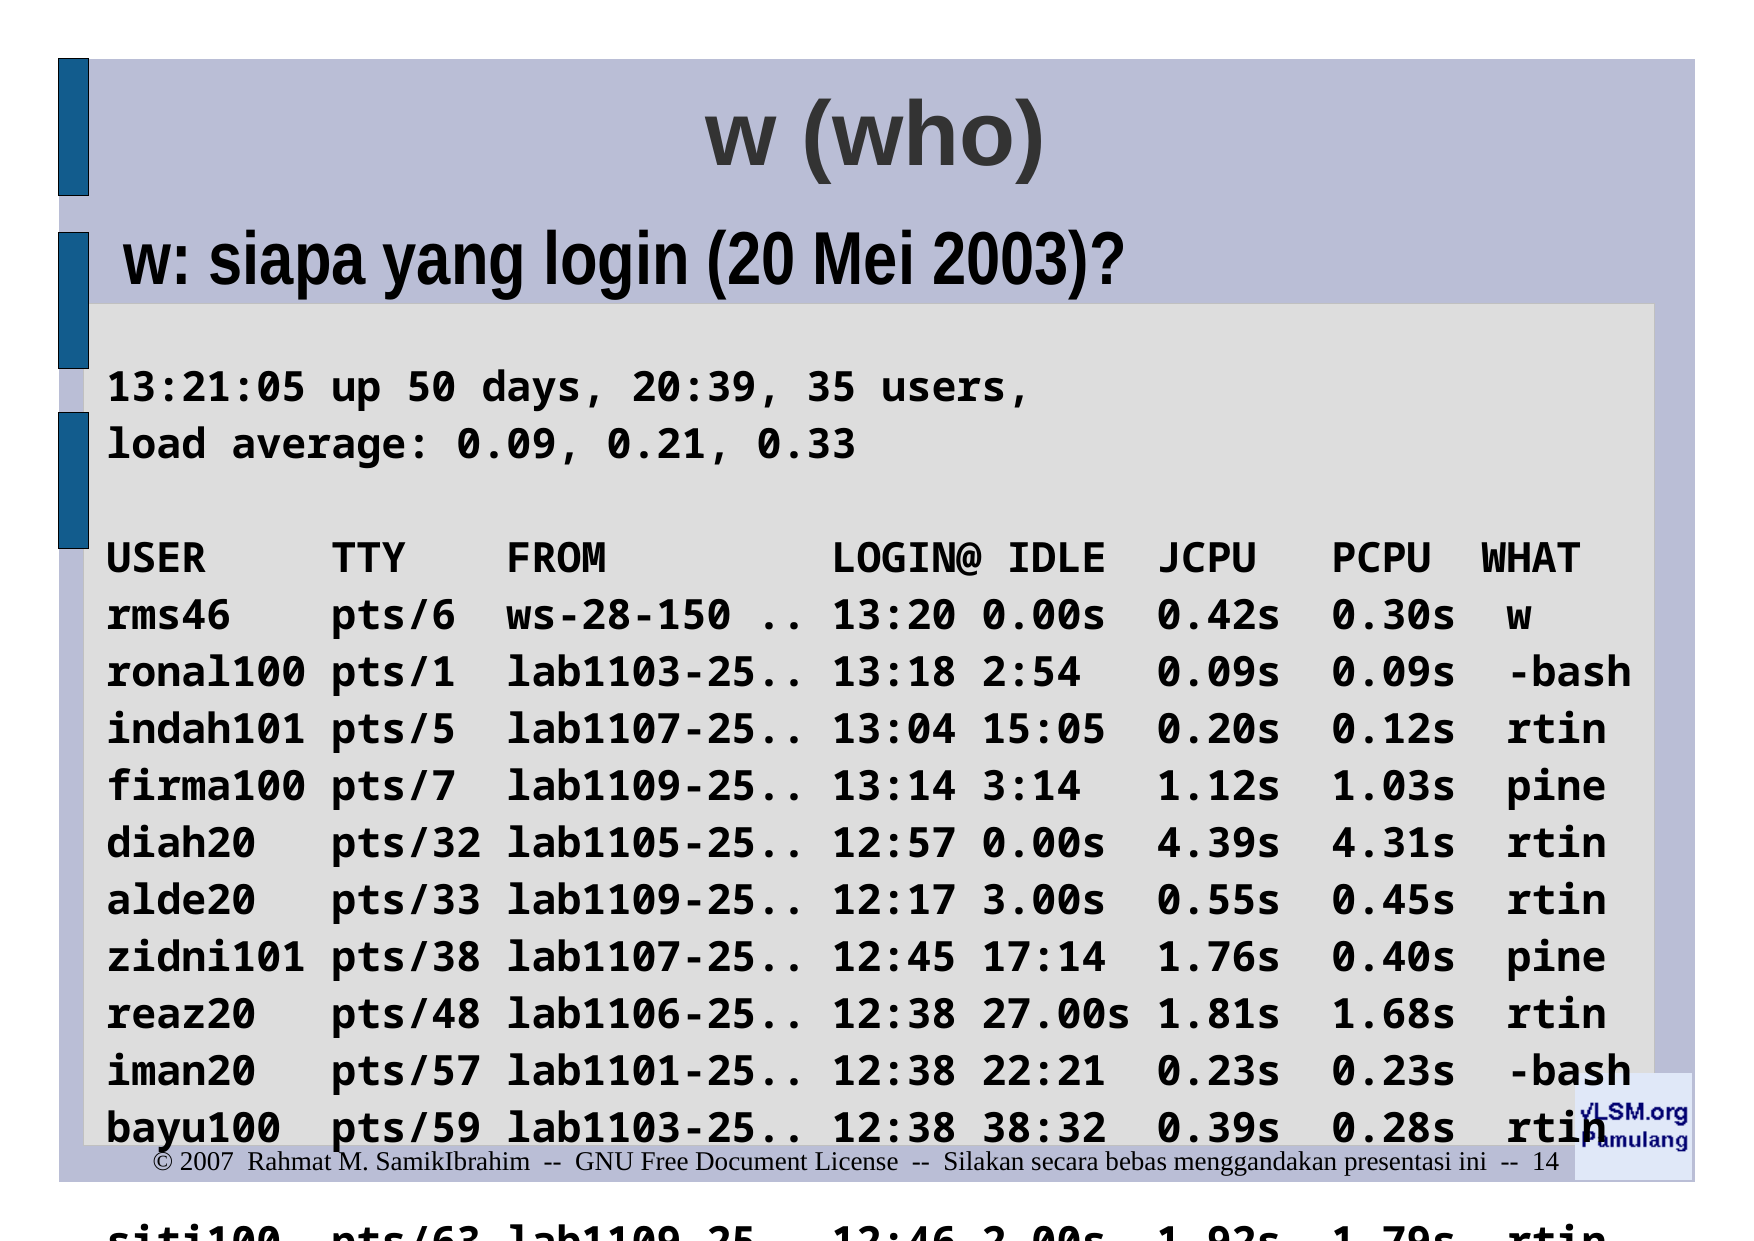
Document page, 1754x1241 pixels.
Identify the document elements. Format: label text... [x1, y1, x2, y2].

picture [1575, 1080, 1692, 1180]
text_box w: siapa yang login (20 Mei 2003)? 13:21:05 up 50 days, 20:39, 35 users, load average: 0.09, 0.21, 0.33 USER TTY FROM LOGIN@ IDLE JCPU PCPU WHAT rms46 pts/6 ws-28-150 .. 13:20 0.00s 0.42s 0.30s w ronal100 pts/1 lab1103-25.. 13:18 2:54 0.09s 0.09s -bash indah101 pts/5 lab1107-25.. 13:04 15:05 0.20s 0.12s rtin firma100 pts/7 lab1109-25.. 13:14 3:14 1.12s 1.03s pine diah20 pts/32 lab1105-25.. 12:57 0.00s 4.39s 4.31s rtin alde20 pts/33 lab1109-25.. 12:17 3.00s 0.55s 0.45s rtin zidni101 pts/38 lab1107-25.. 12:45 17:14 1.76s 0.40s pine reaz20 pts/48 lab1106-25.. 12:38 27.00s 1.81s 1.68s rtin iman20 pts/57 lab1101-25.. 12:38 22:21 0.23s 0.23s -bash bayu100 pts/59 lab1103-25.. 12:38 38:32 0.39s 0.28s rtin siti100 pts/63 lab1109-25.. 12:46 2.00s 1.92s 1.79s rtin [106, 213, 1696, 1080]
title w (who) [96, 58, 1656, 209]
